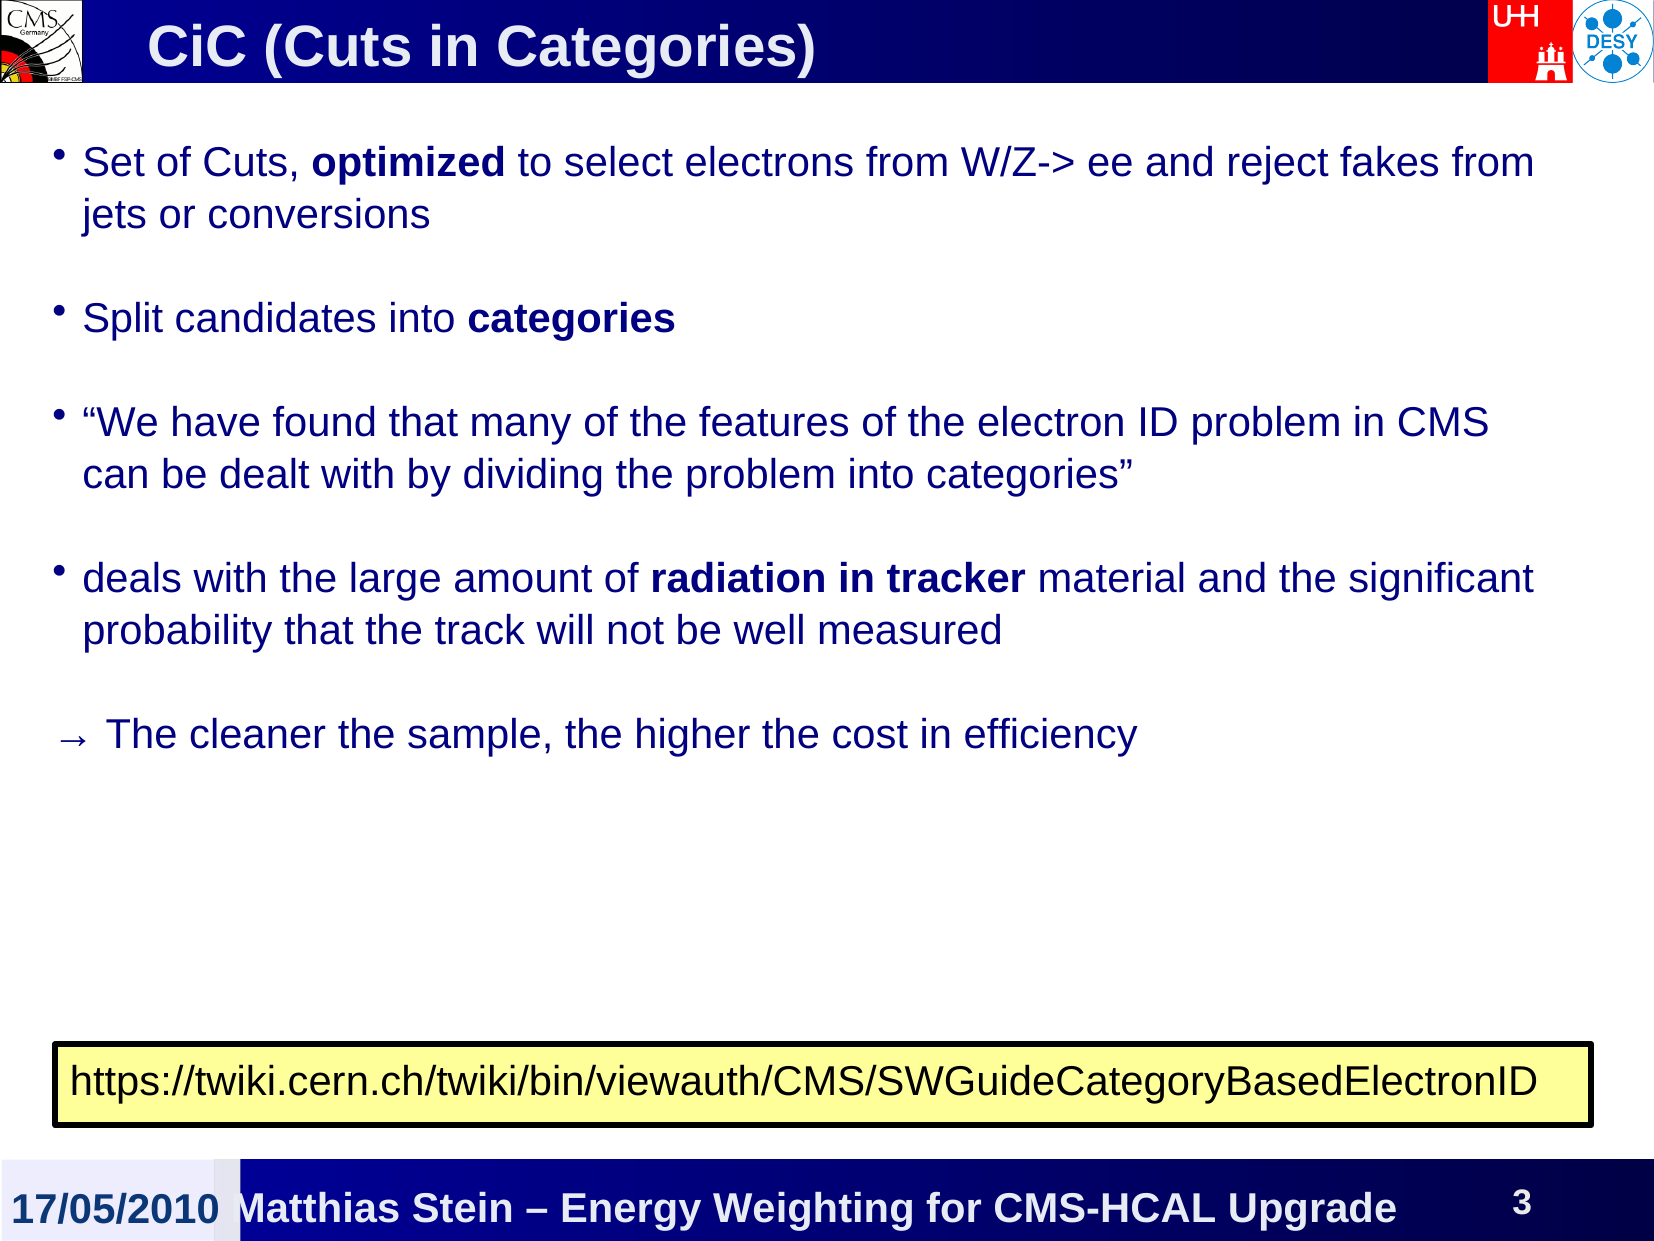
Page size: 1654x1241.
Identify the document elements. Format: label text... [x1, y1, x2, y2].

picture [0, 0, 83, 83]
text_box Set of Cuts, optimized to select electrons from W/Z-> ee and reject fakes from jets or conversions Split candidates into categories “We have found that many of the features of the electron ID problem in CMS can be dealt with by dividing the problem into categories” deals with the large amount of radiation in tracker material and the significant probability that the track will not be well measured → The cleaner the sample, the higher the cost in efficiency [37, 125, 1576, 764]
title CiC (Cuts in Categories) [147, 4, 1477, 78]
picture [1488, 0, 1654, 83]
text_box https://twiki.cern.ch/twiki/bin/viewauth/CMS/SWGuideCategoryBasedElectronID [55, 1044, 1592, 1126]
